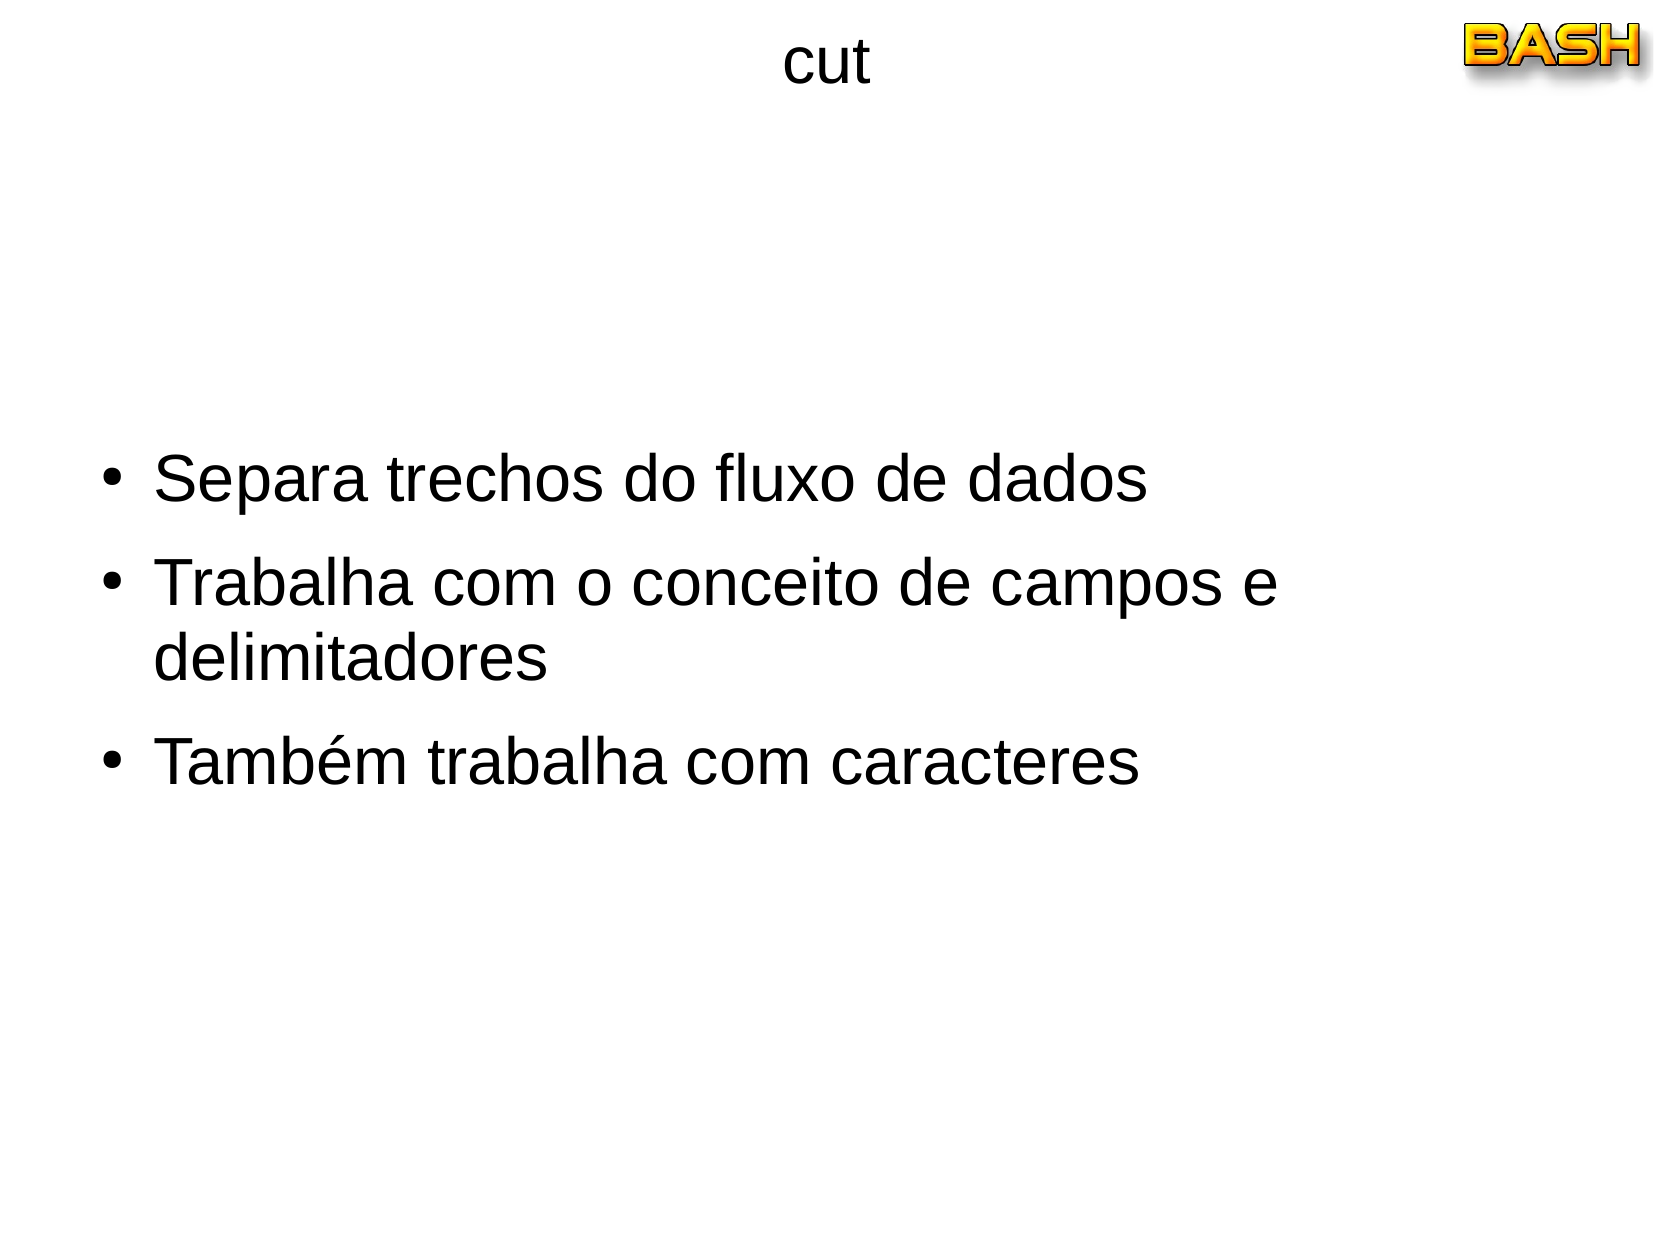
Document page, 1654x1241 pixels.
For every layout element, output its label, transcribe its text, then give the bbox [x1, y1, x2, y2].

picture [1450, 0, 1654, 96]
list Separa trechos do fluxo de dados Trabalha com o conceito de campos e delimitadores Também trabalha com caracteres [82, 441, 1571, 800]
title cut [82, 22, 1571, 98]
